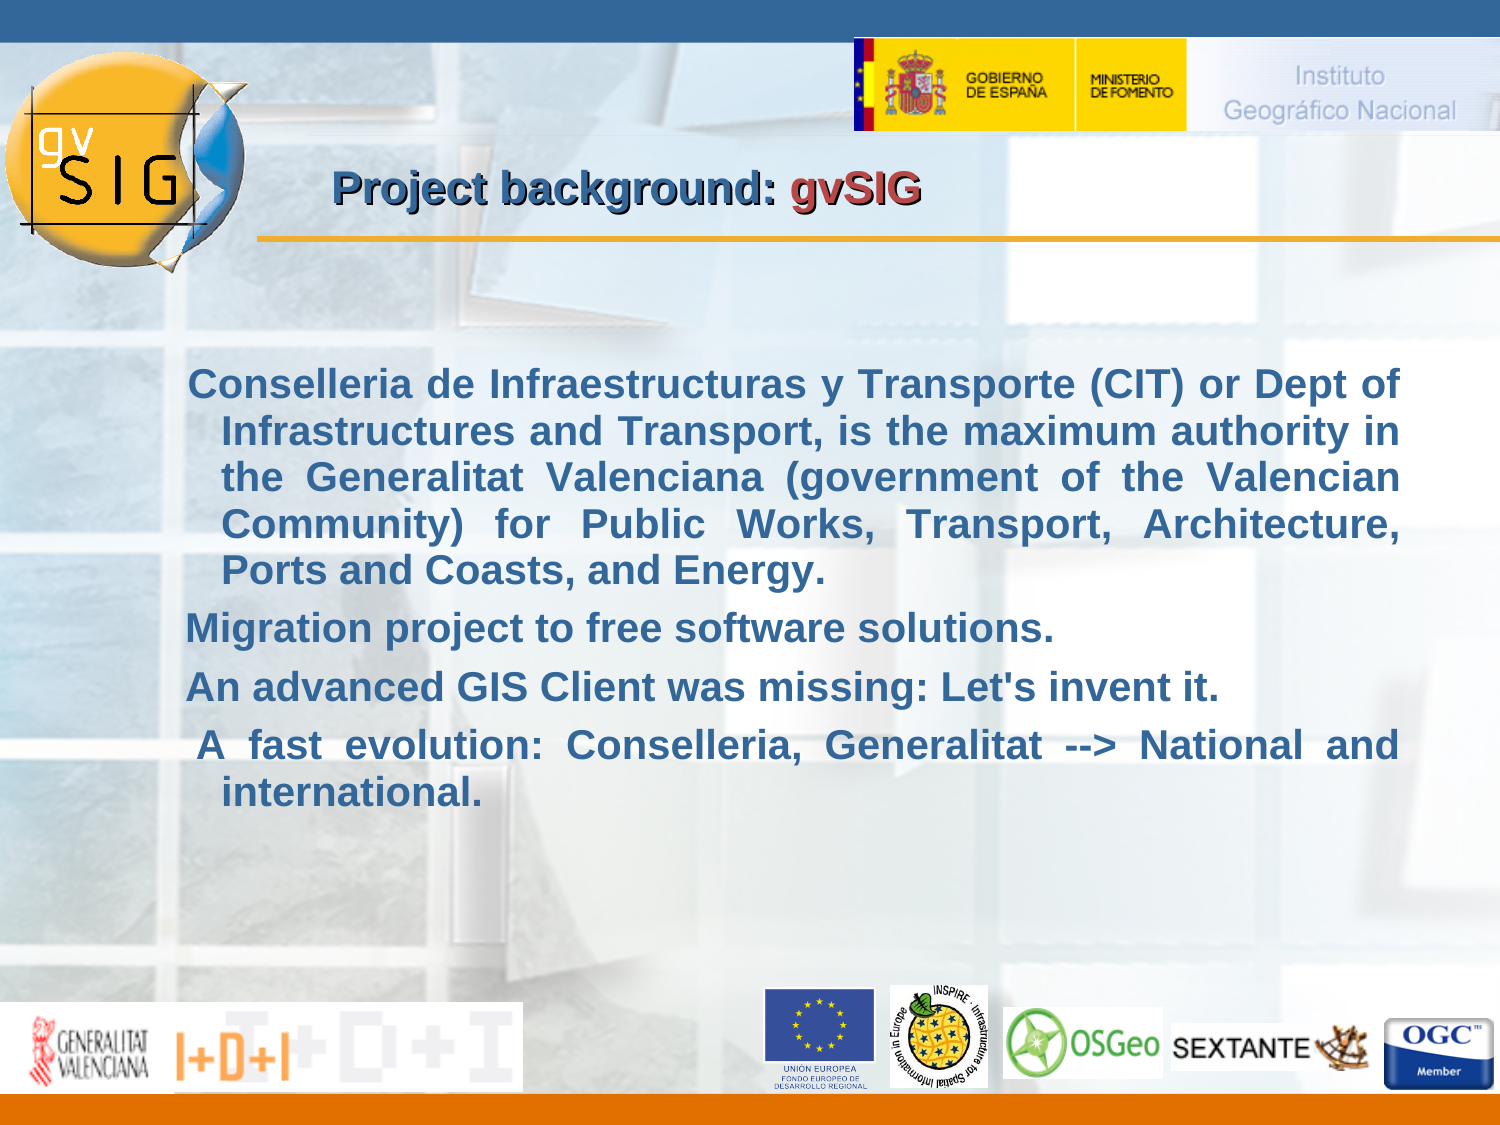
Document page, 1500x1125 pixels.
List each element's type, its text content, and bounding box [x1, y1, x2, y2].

picture [854, 37, 1500, 131]
picture [763, 987, 876, 1089]
text_box Conselleria de Infraestructuras y Transporte (CIT) or Dept of Infrastructures and Transport, is the maximum authority in the Generalitat Valenciana (government of the Valencian Community) for Public Works, Transport, Architecture, Ports and Coasts, and Energy. Migration project to free software solutions. An advanced GIS Client was missing: Let's invent it. A fast evolution: Conselleria, Generalitat --> National and international. [79, 319, 1402, 958]
picture [890, 985, 988, 1088]
picture [1384, 1018, 1494, 1090]
text_box Project background: gvSIG [331, 163, 1021, 250]
picture [1171, 1023, 1375, 1071]
picture [0, 49, 250, 276]
picture [0, 1002, 523, 1094]
picture [1003, 1007, 1163, 1079]
